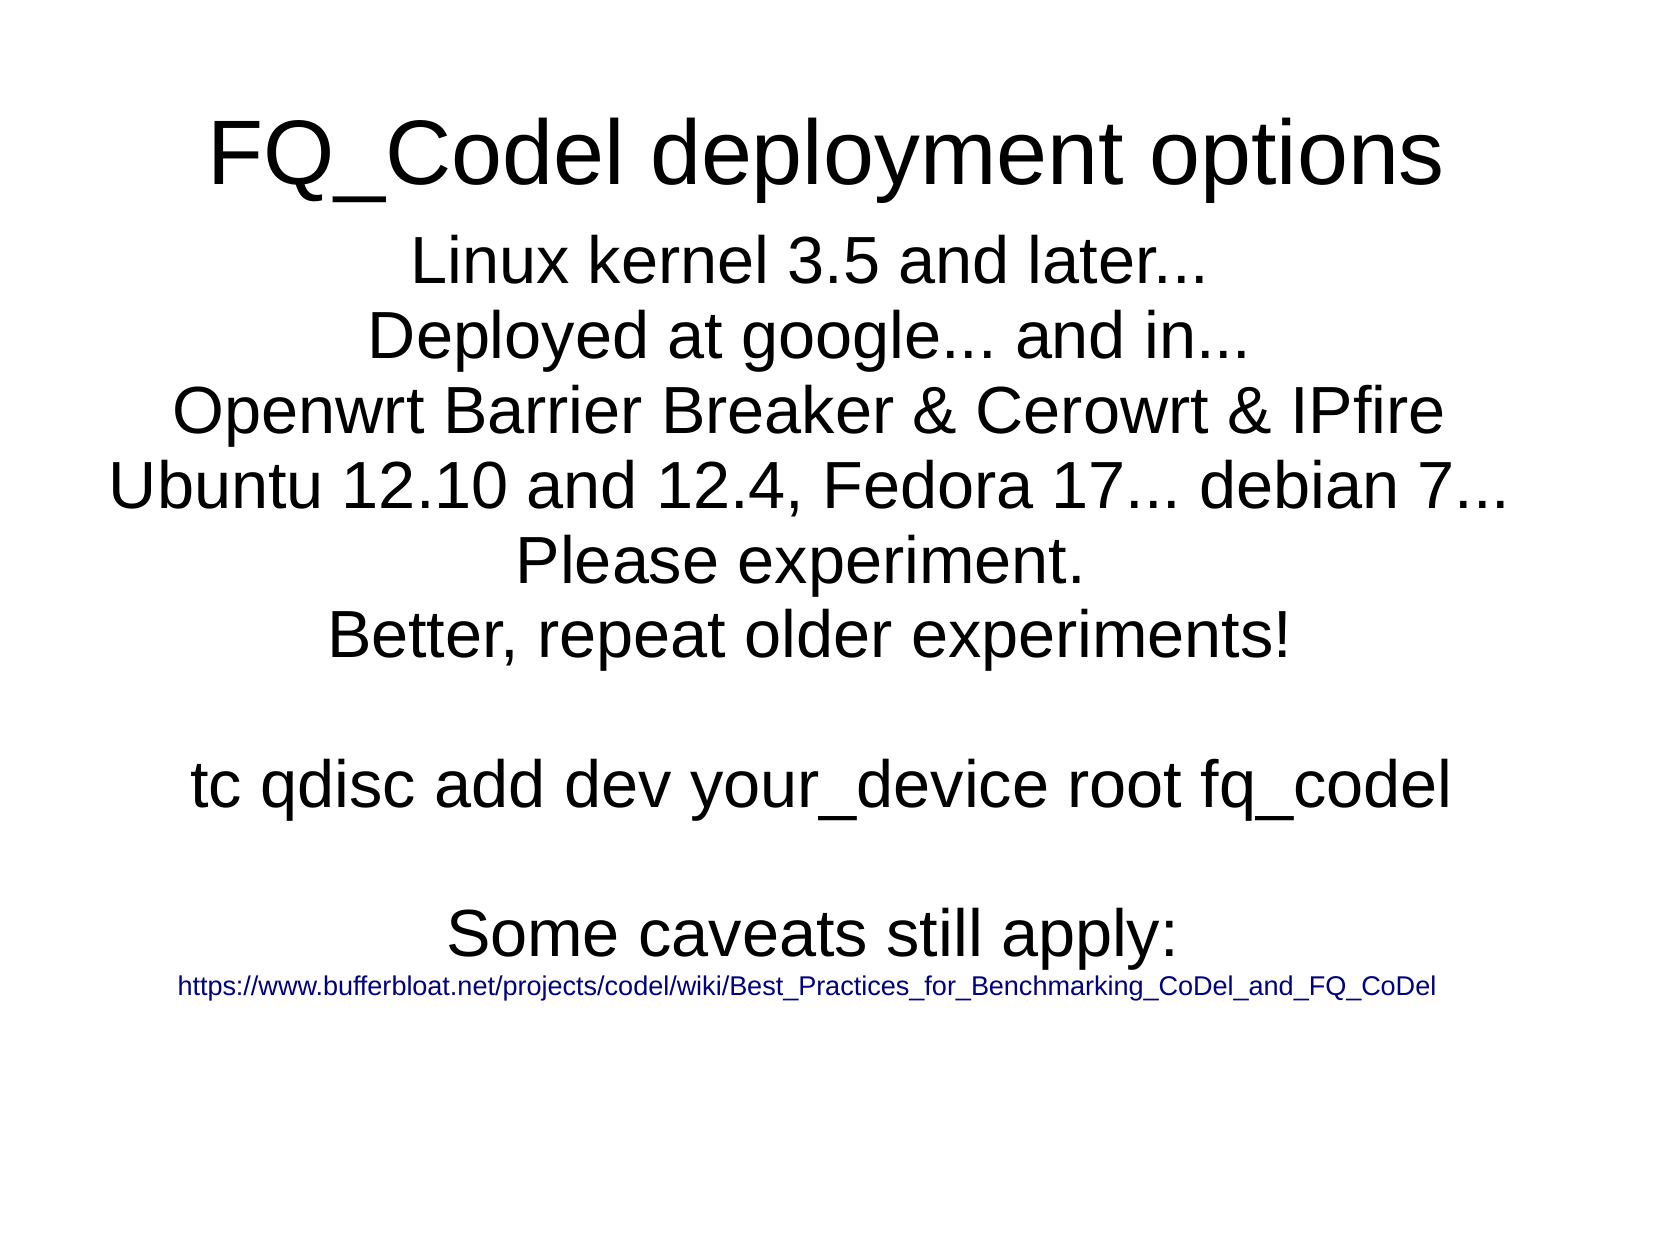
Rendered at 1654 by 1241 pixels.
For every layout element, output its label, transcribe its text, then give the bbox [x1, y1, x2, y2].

subtitle Linux kernel 3.5 and later... Deployed at google... and in... Openwrt Barrier Breaker & Cerowrt & IPfire Ubuntu 12.10 and 12.4, Fedora 17... debian 7... Please experiment. Better, repeat older experiments! tc qdisc add dev your_device root fq_codel Some caveats still apply: https://www.bufferbloat.net/projects/codel/wiki/Best_Practices_for_Benchmarking_CoDel_and_FQ_CoDel [82, 224, 1538, 1075]
title FQ_Codel deployment options [82, 49, 1571, 257]
